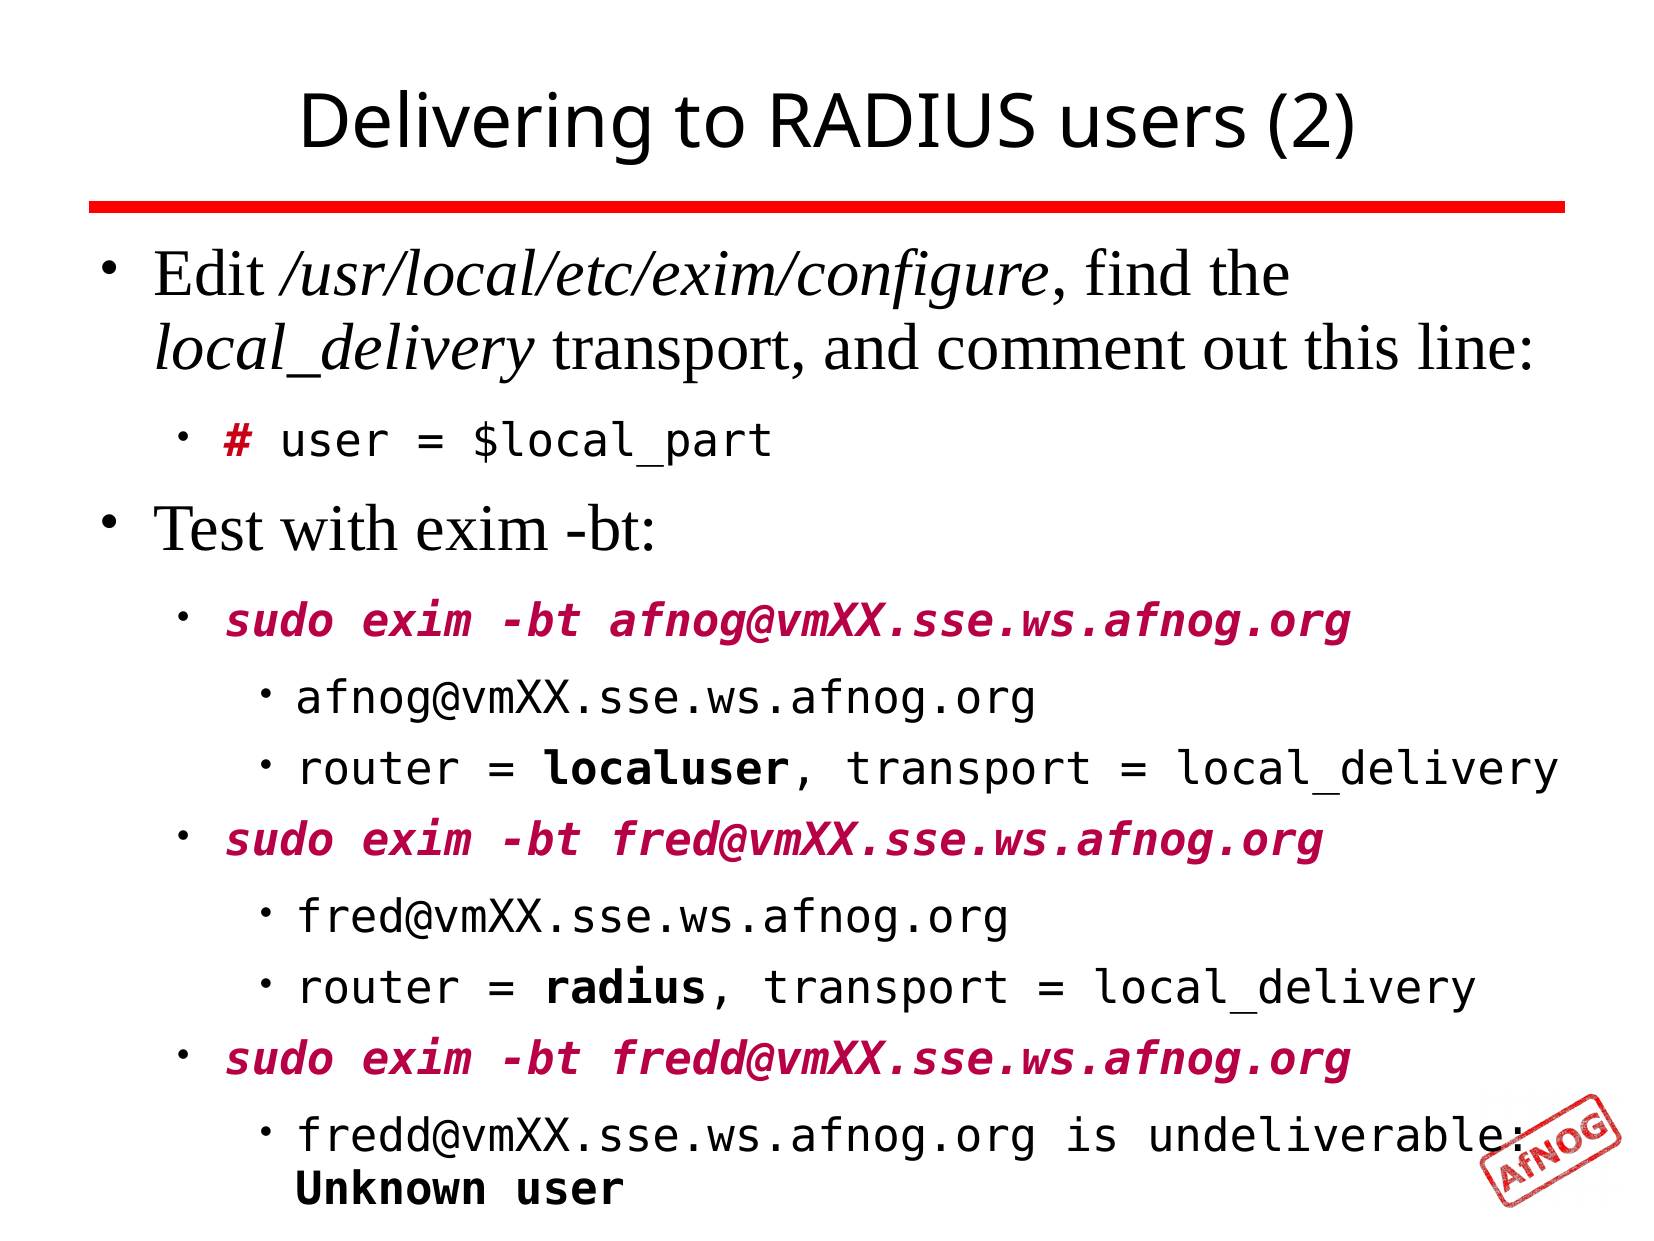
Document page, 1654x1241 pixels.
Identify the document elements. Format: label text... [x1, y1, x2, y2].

title Delivering to RADIUS users (2) [88, 29, 1565, 207]
list Edit /usr/local/etc/exim/configure, find the local_delivery transport, and comment out this line: # user = $local_part Test with exim -bt: sudo exim -bt afnog@vmXX.sse.ws.afnog.org afnog@vmXX.sse.ws.afnog.org router = localuser, transport = local_delivery sudo exim -bt fred@vmXX.sse.ws.afnog.org fred@vmXX.sse.ws.afnog.org router = radius, transport = local_delivery sudo exim -bt fredd@vmXX.sse.ws.afnog.org fredd@vmXX.sse.ws.afnog.org is undeliverable: Unknown user [82, 236, 1571, 1216]
picture [1571, 1090, 1625, 1211]
